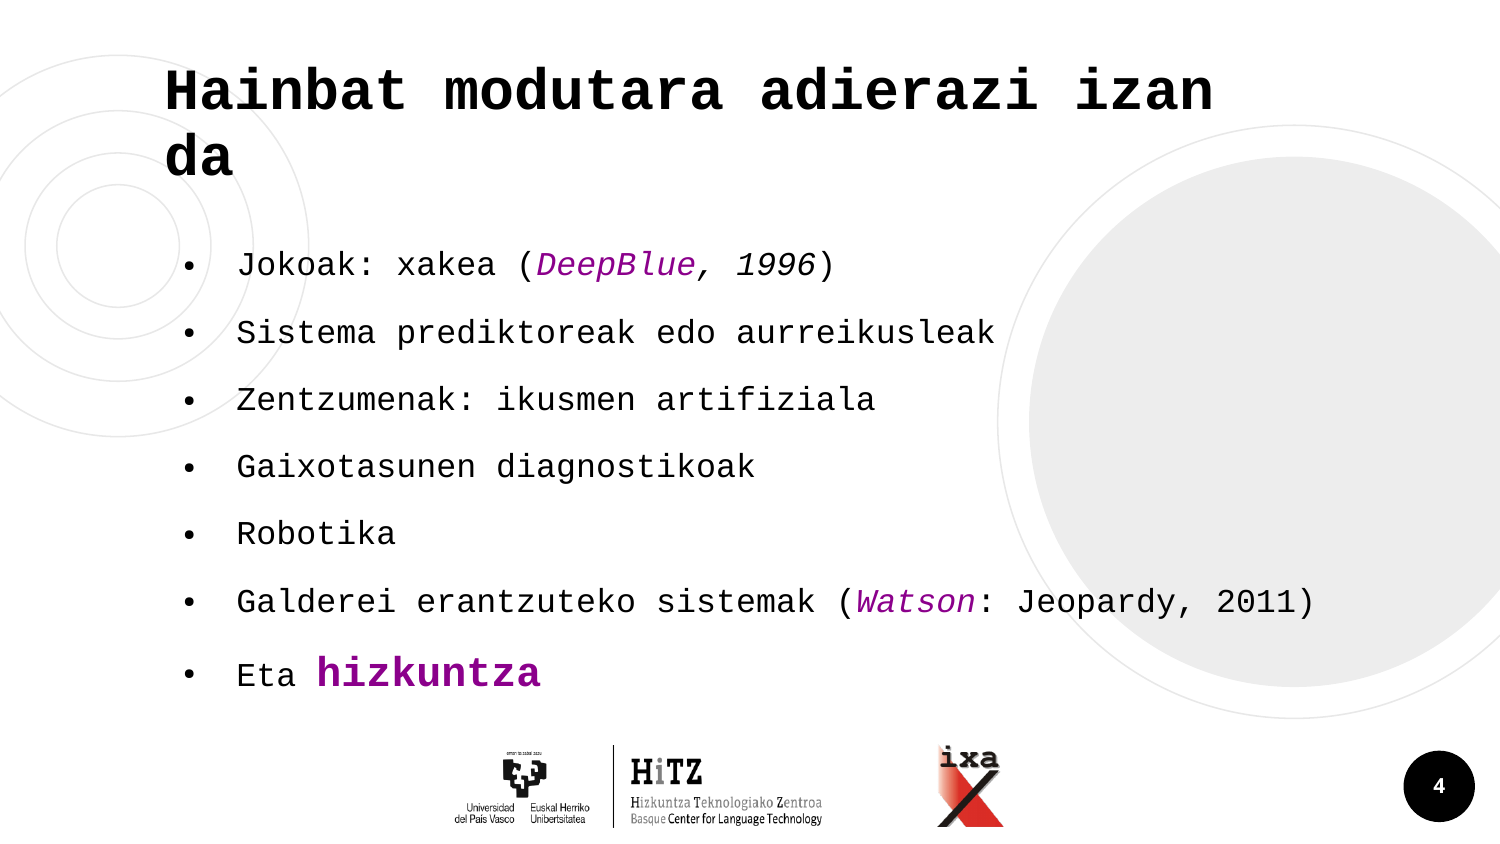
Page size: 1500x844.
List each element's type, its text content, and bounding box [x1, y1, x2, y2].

list Jokoak: xakea (DeepBlue, 1996) Sistema prediktoreak edo aurreikusleak Zentzumenak: ikusmen artifiziala Gaixotasunen diagnostikoak Robotika Galderei erantzuteko sistemak (Watson: Jeopardy, 2011) Eta hizkuntza [165, 248, 1359, 745]
picture [450, 745, 827, 828]
title Hainbat modutara adierazi izan da [164, 60, 1311, 193]
picture [937, 745, 1004, 827]
text_box <zenbakia> [1403, 750, 1475, 823]
